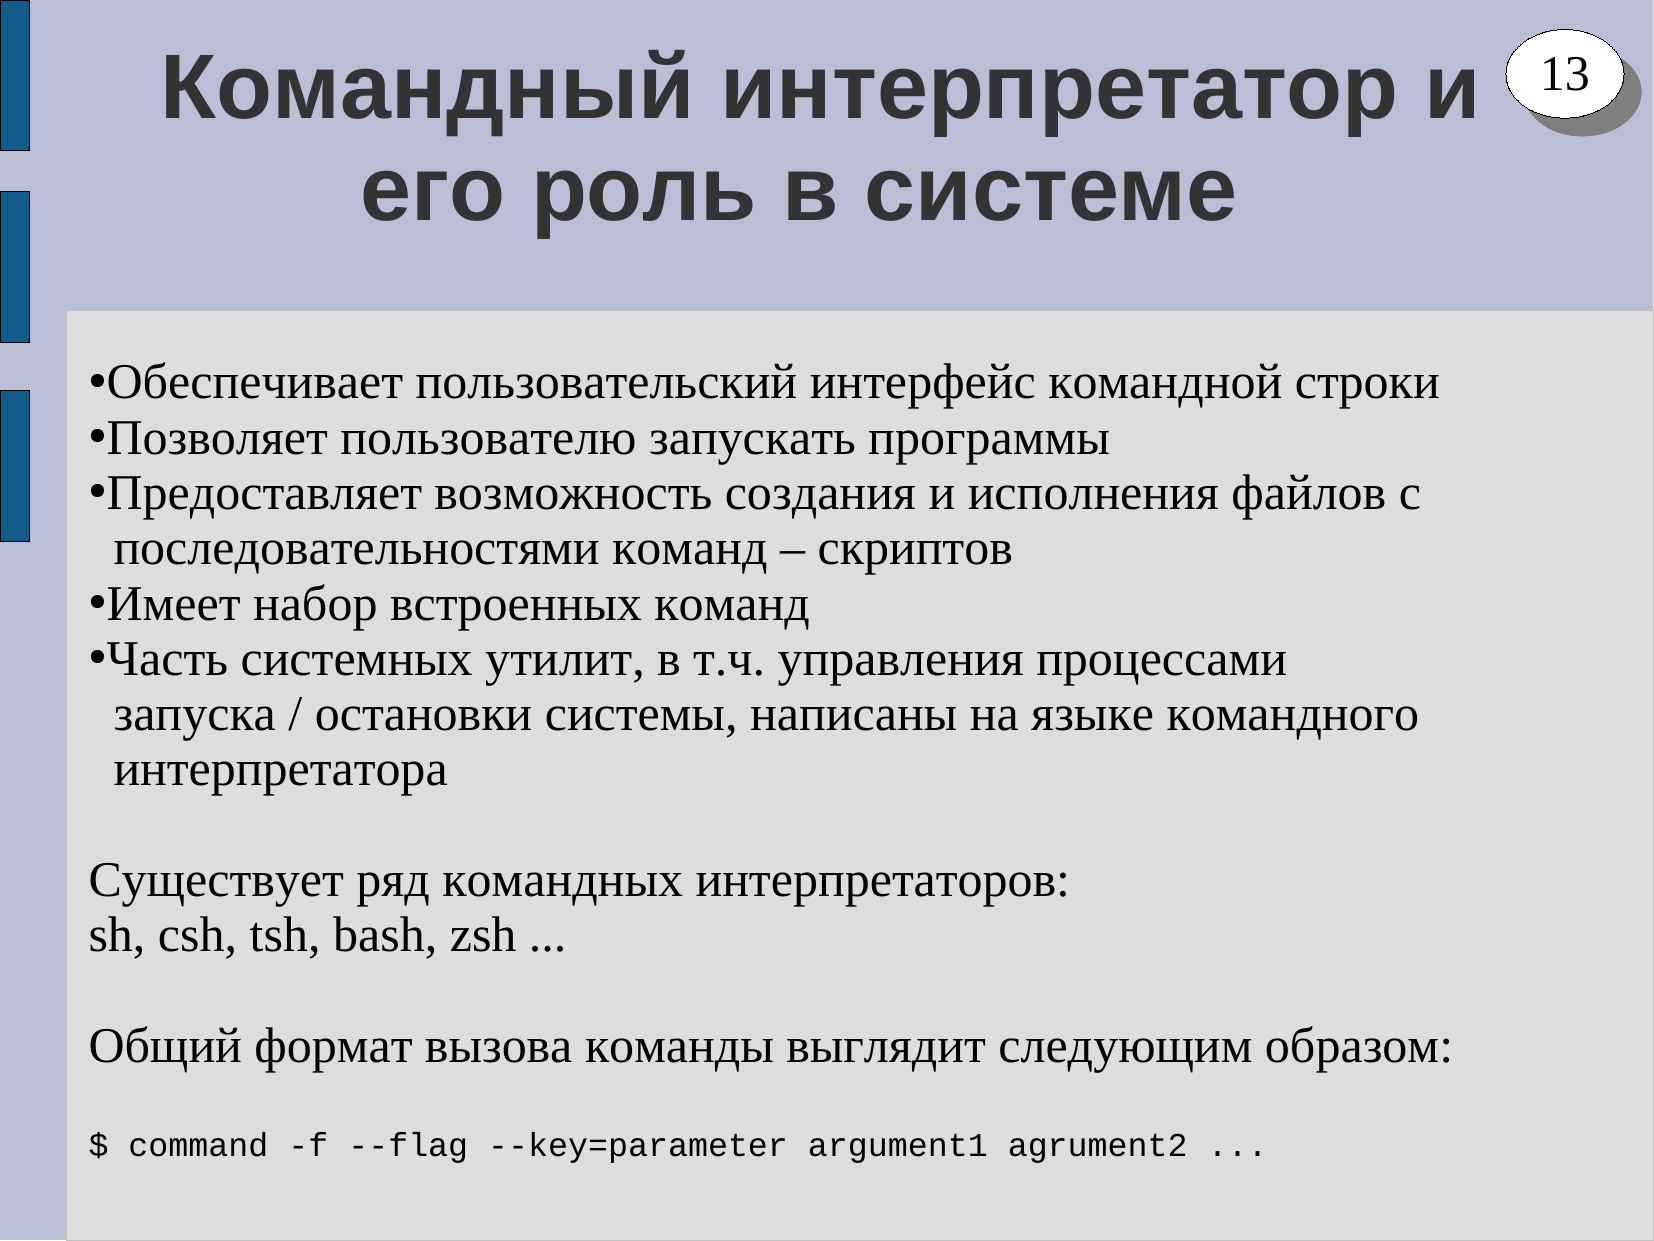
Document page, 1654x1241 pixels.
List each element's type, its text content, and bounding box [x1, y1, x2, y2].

text_box 13 [1505, 29, 1625, 119]
title Командный интерпретатор и его роль в системе [93, 29, 1506, 349]
text_box Обеспечивает пользовательский интерфейс командной строки Позволяет пользователю запускать программы Предоставляет возможность создания и исполнения файлов с последовательностями команд – скриптов Имеет набор встроенных команд Часть системных утилит, в т.ч. управления процессами запуска / остановки системы, написаны на языке командного интерпретатора Существует ряд командных интерпретаторов: sh, csh, tsh, bash, zsh ... Общий формат вызова команды выглядит следующим образом: $ command -f --flag --key=parameter argument1 agrument2 ... [88, 354, 1565, 1182]
